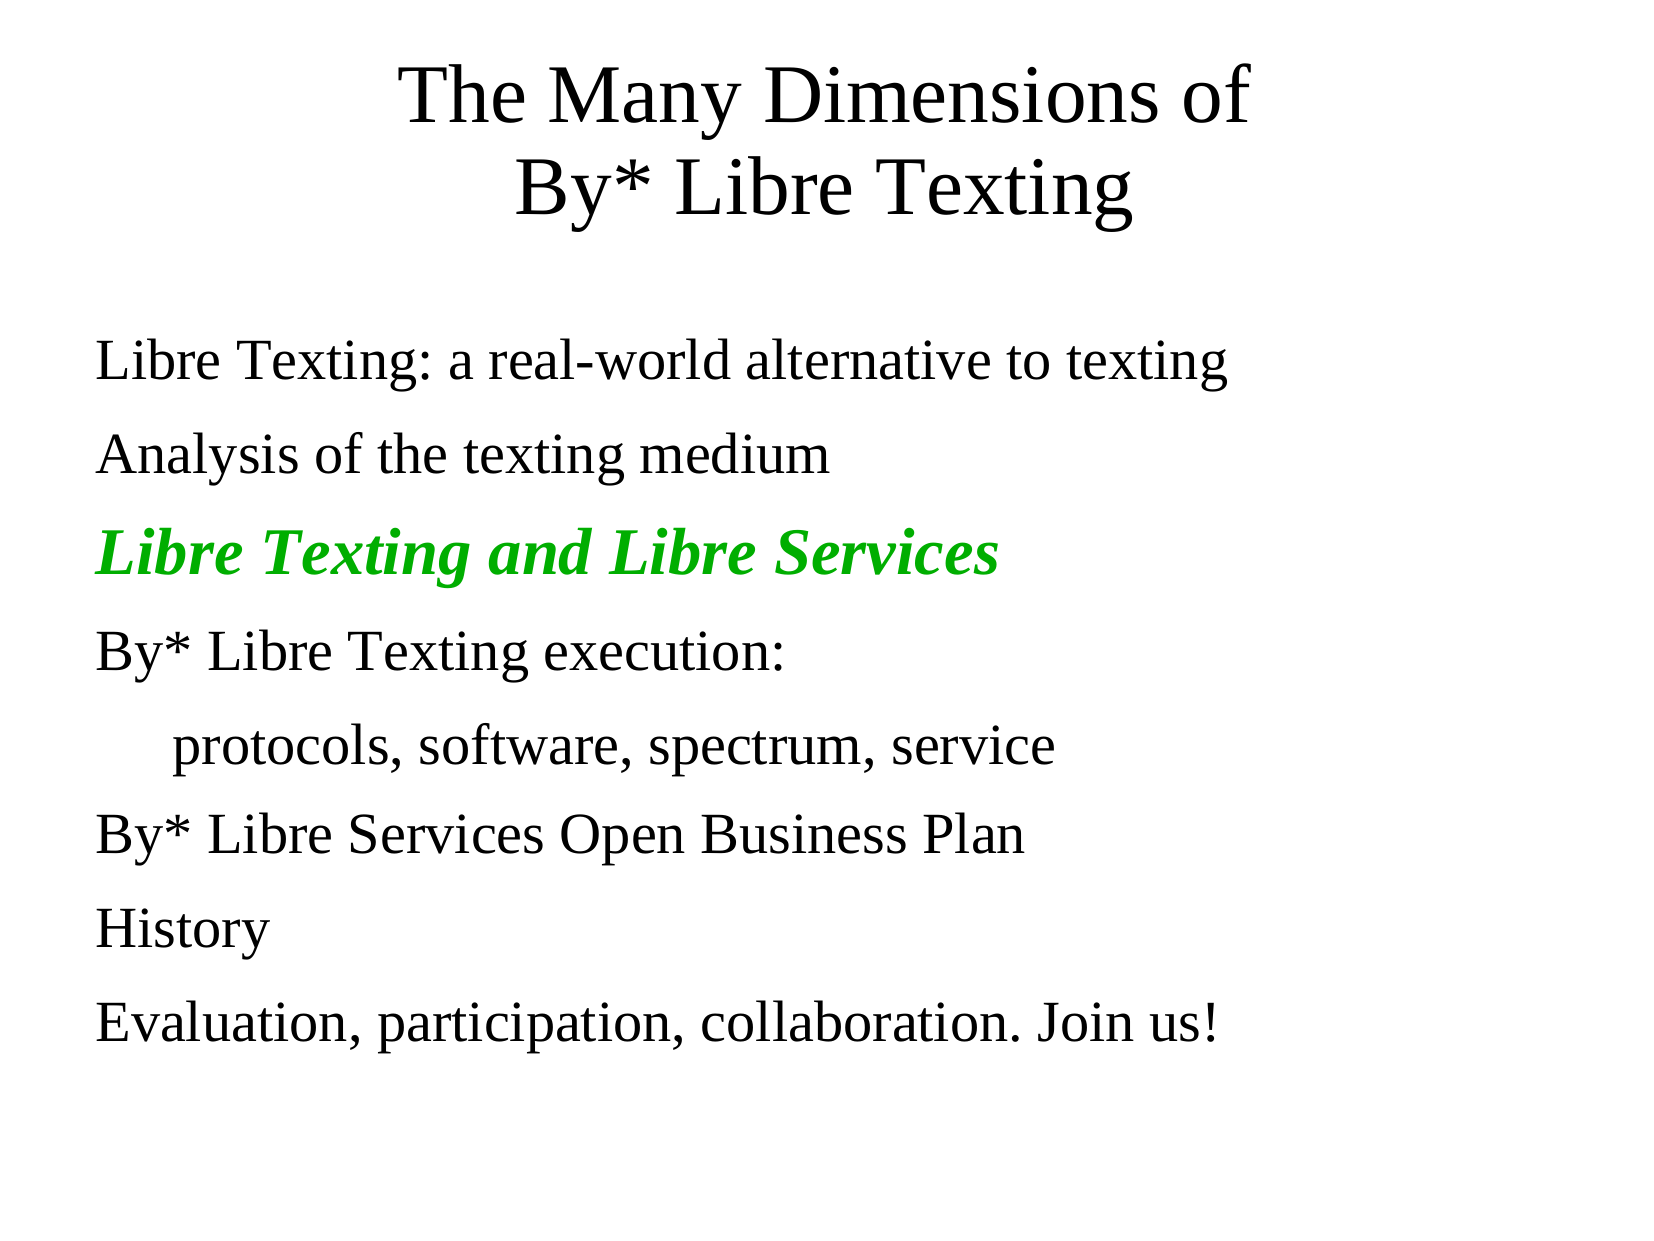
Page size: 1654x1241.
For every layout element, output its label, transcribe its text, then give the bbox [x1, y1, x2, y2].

title The Many Dimensions of By* Libre Texting [119, 36, 1532, 245]
list Libre Texting: a real-world alternative to texting Analysis of the texting medium Libre Texting and Libre Services By* Libre Texting execution: protocols, software, spectrum, service By* Libre Services Open Business Plan History Evaluation, participation, collaboration. Join us! [77, 327, 1575, 1113]
